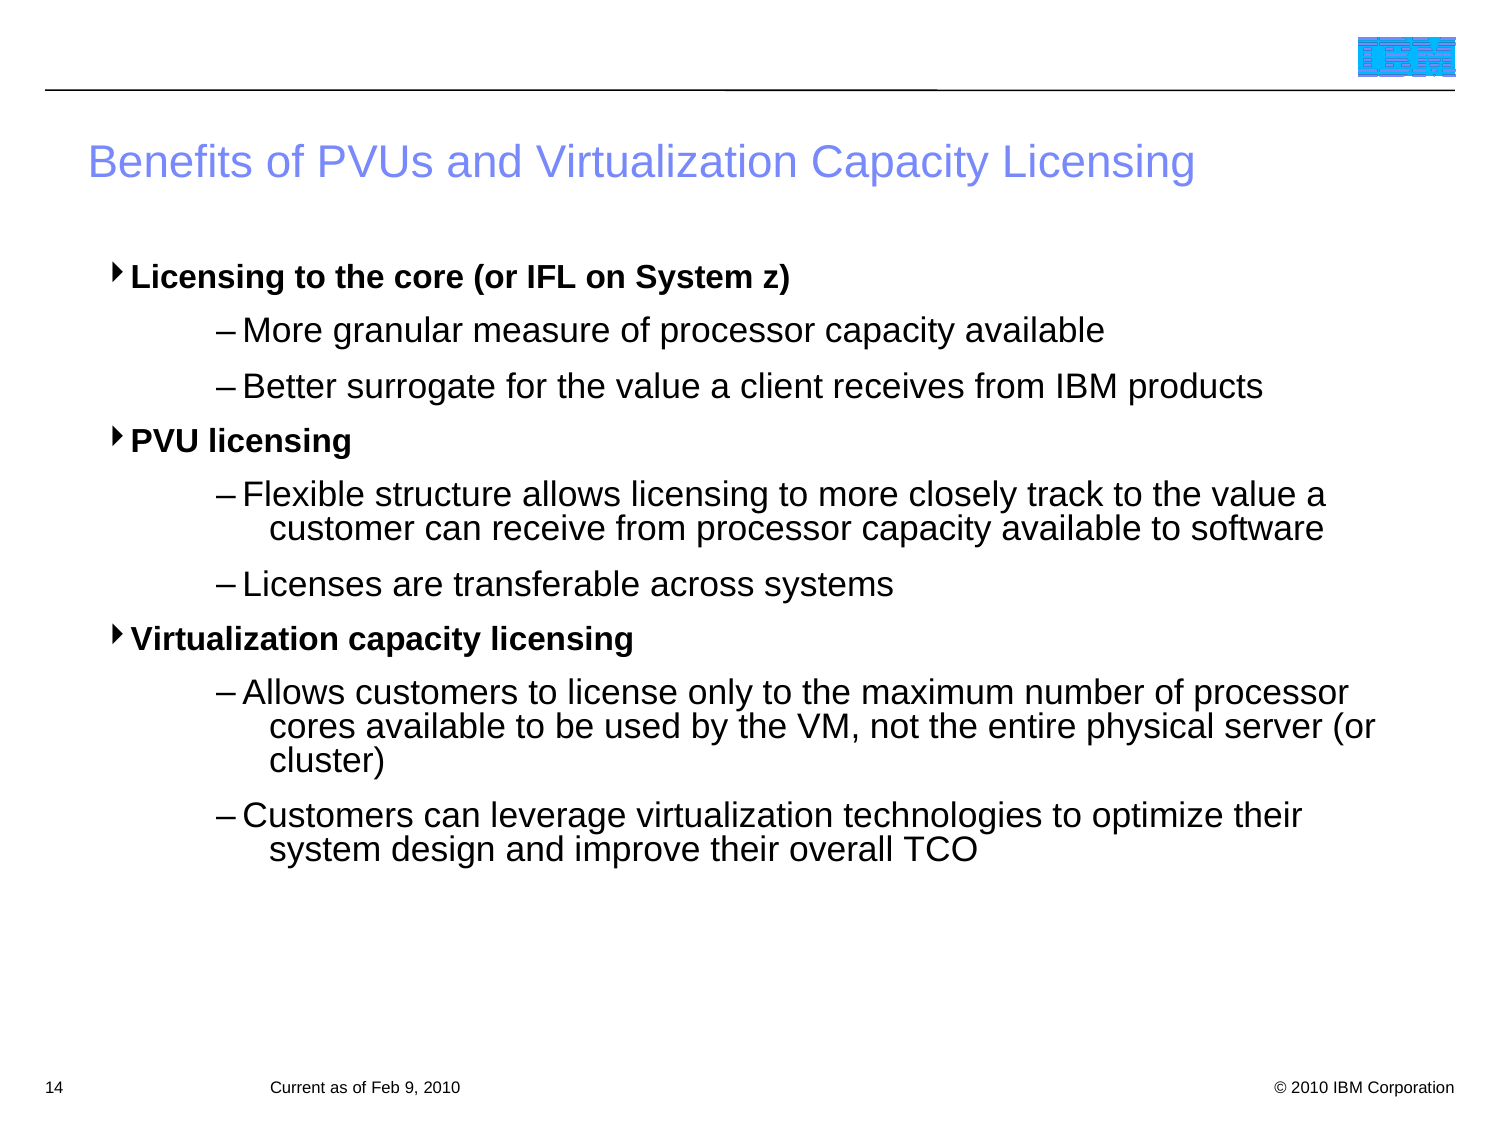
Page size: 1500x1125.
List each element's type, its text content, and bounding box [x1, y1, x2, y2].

list Licensing to the core (or IFL on System z) More granular measure of processor capacity available Better surrogate for the value a client receives from IBM products PVU licensing Flexible structure allows licensing to more closely track to the value a customer can receive from processor capacity available to software Licenses are transferable across systems Virtualization capacity licensing Allows customers to license only to the maximum number of processor cores available to be used by the VM, not the entire physical server (or cluster) Customers can leverage virtualization technologies to optimize their system design and improve their overall TCO [87, 256, 1401, 1007]
title Benefits of PVUs and Virtualization Capacity Licensing [72, 131, 1426, 207]
